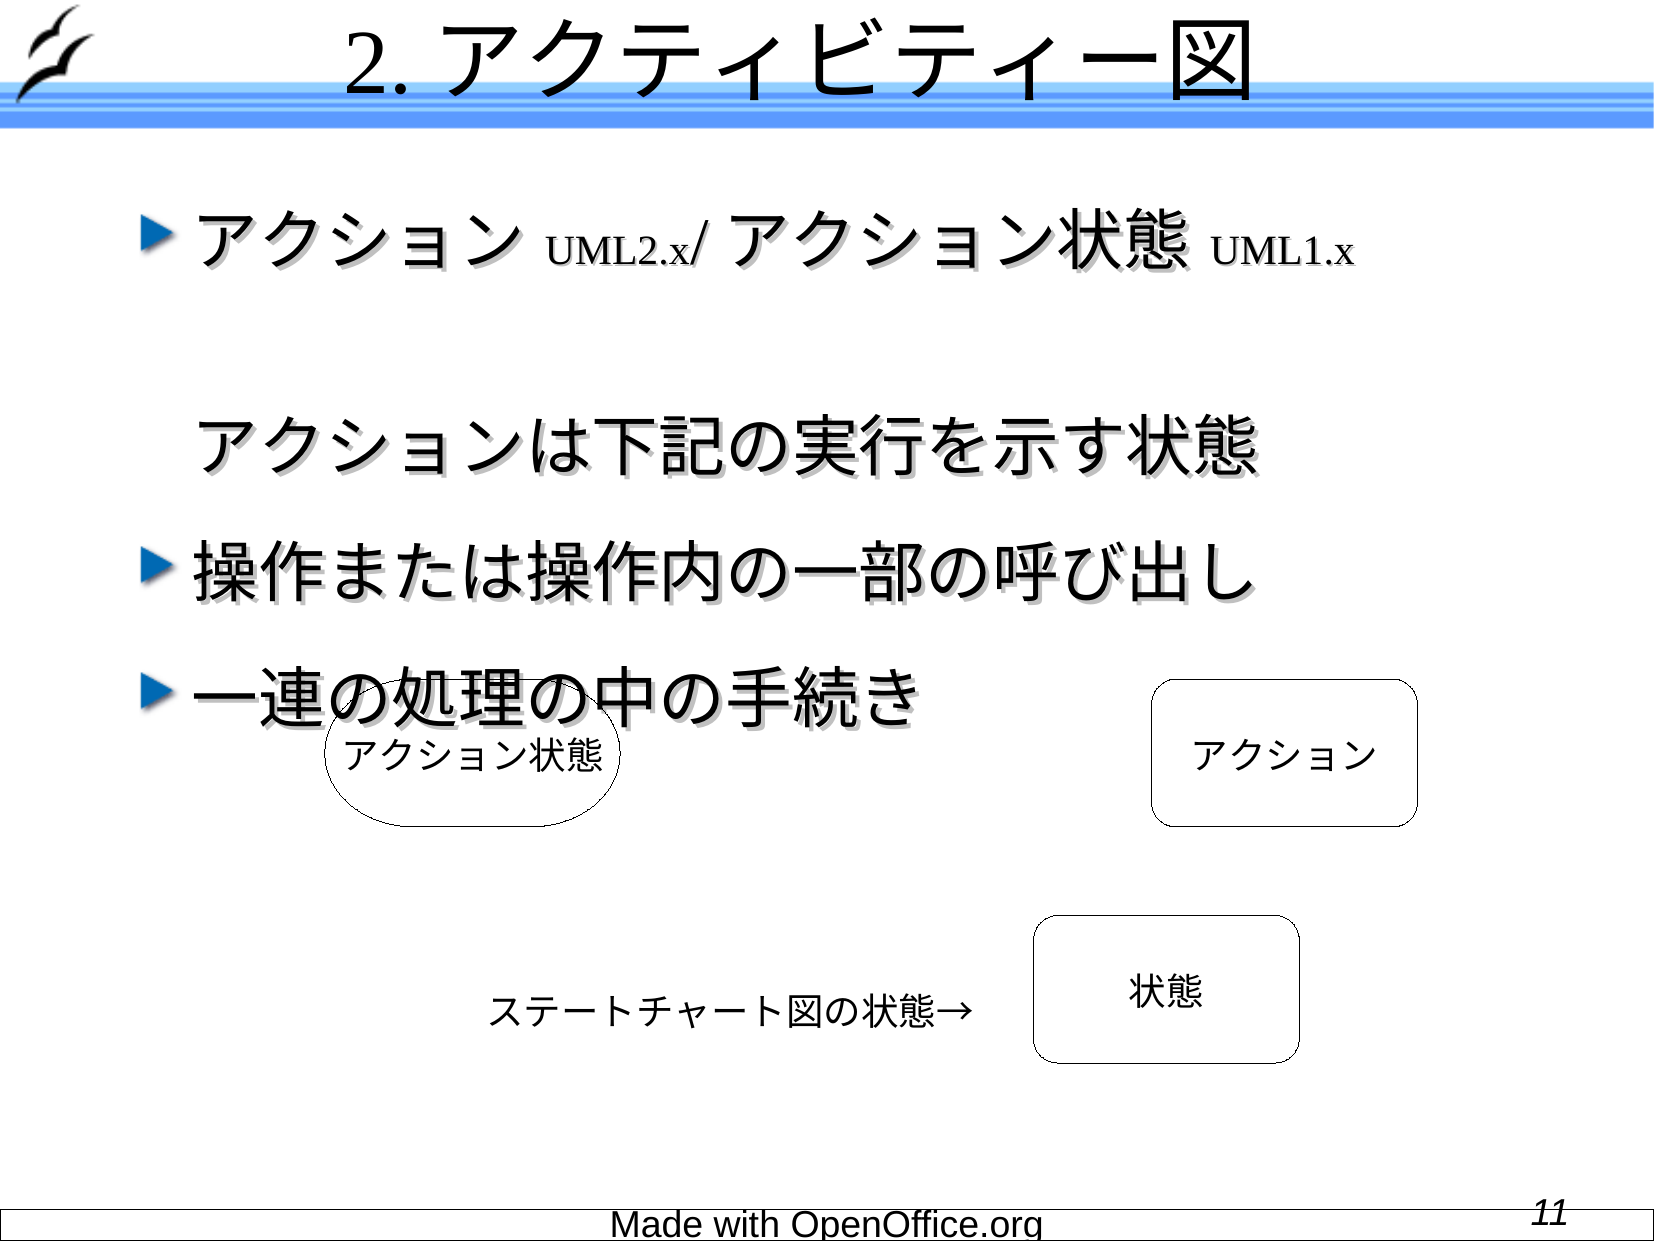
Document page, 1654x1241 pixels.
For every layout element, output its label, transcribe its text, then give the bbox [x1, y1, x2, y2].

picture [0, 0, 1654, 133]
text_box 状態 [1033, 915, 1300, 1064]
text_box アクション [1151, 679, 1418, 827]
title 2.アクティビティー図 [94, 0, 1507, 107]
text_box アクション状態 [324, 679, 621, 827]
text_box ステートチャート図の状態→ [471, 974, 989, 1027]
list アクションUML2.x/アクション状態UML1.x アクションは下記の実行を示す状態 操作または操作内の一部の呼び出し 一連の処理の中の手続き [120, 187, 1533, 1195]
